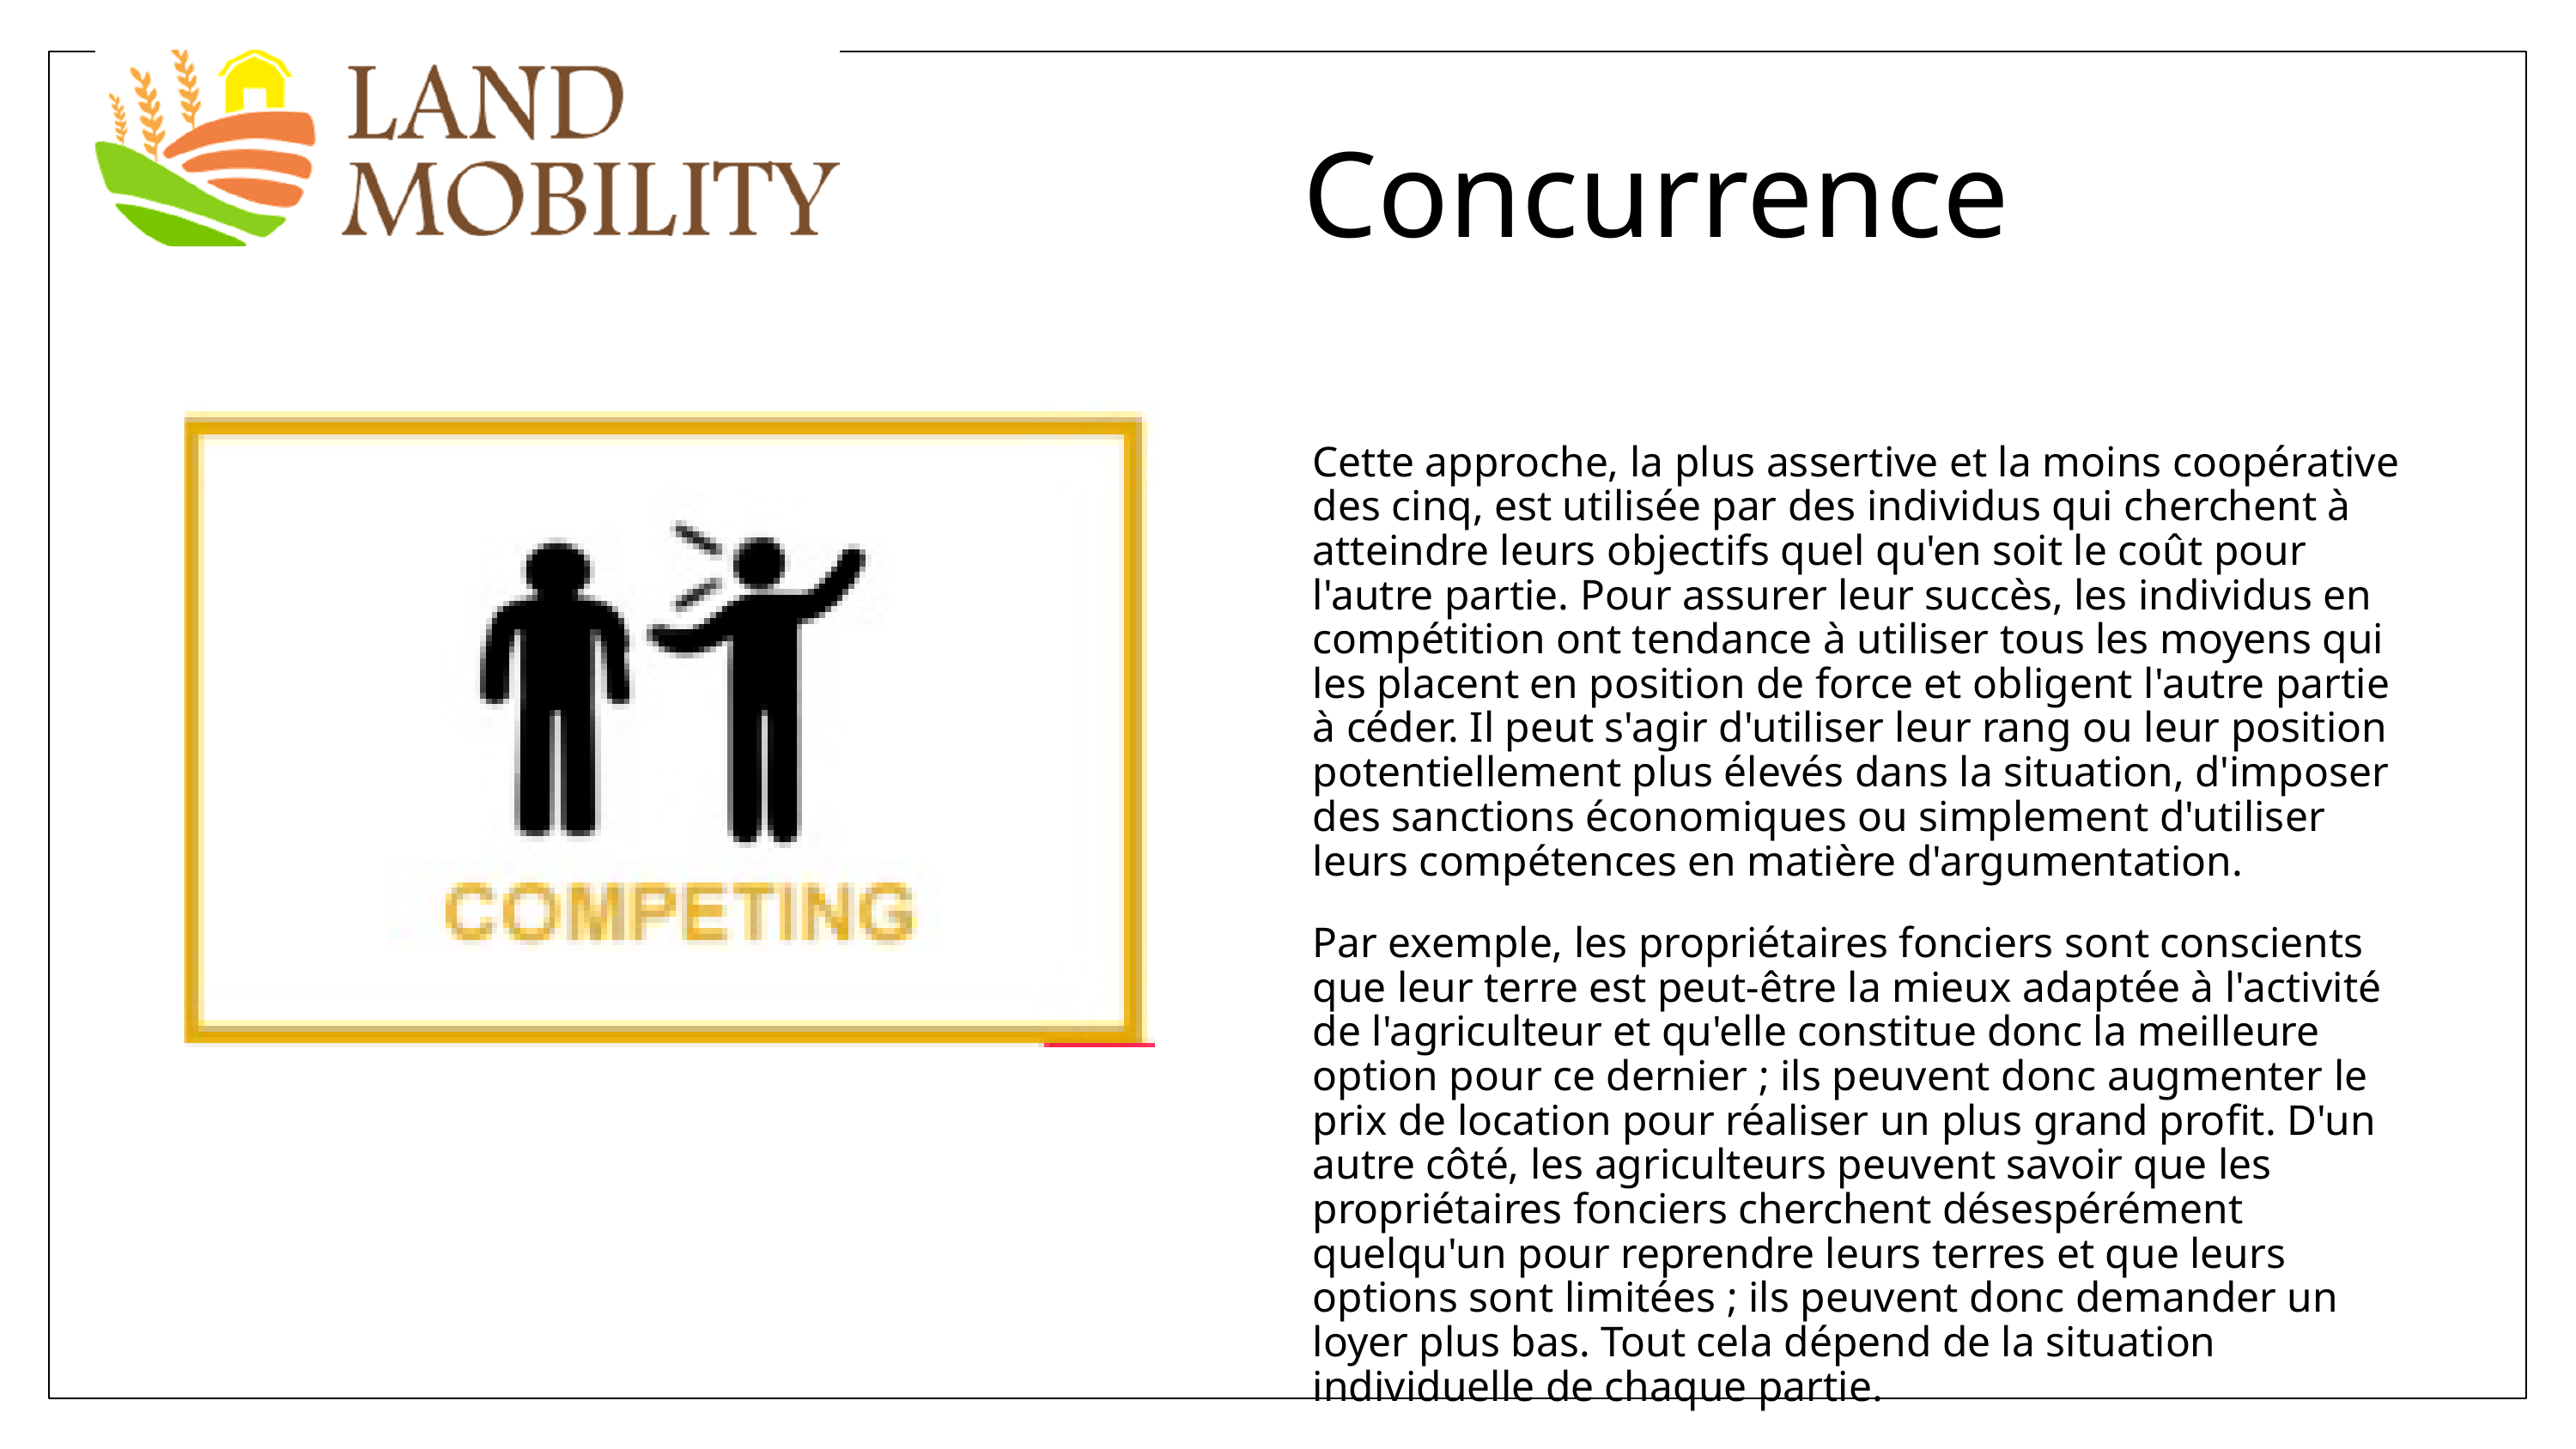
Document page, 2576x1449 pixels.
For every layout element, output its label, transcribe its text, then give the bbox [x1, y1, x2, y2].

list Cette approche, la plus assertive et la moins coopérative des cinq, est utilisée par des individus qui cherchent à atteindre leurs objectifs quel qu'en soit le coût pour l'autre partie. Pour assurer leur succès, les individus en compétition ont tendance à utiliser tous les moyens qui les placent en position de force et obligent l'autre partie à céder. Il peut s'agir d'utiliser leur rang ou leur position potentiellement plus élevés dans la situation, d'imposer des sanctions économiques ou simplement d'utiliser leurs compétences en matière d'argumentation. Par exemple, les propriétaires fonciers sont conscients que leur terre est peut-être la mieux adaptée à l'activité de l'agriculteur et qu'elle constitue donc la meilleure option pour ce dernier ; ils peuvent donc augmenter le prix de location pour réaliser un plus grand profit. D'un autre côté, les agriculteurs peuvent savoir que les propriétaires fonciers cherchent désespérément quelqu'un pour reprendre leurs terres et que leurs options sont limitées ; ils peuvent donc demander un loyer plus bas. Tout cela dépend de la situation individuelle de chaque partie. [1290, 434, 2424, 1288]
title Concurrence [1290, 129, 2424, 415]
picture [184, 401, 1155, 1047]
picture [95, 50, 840, 246]
